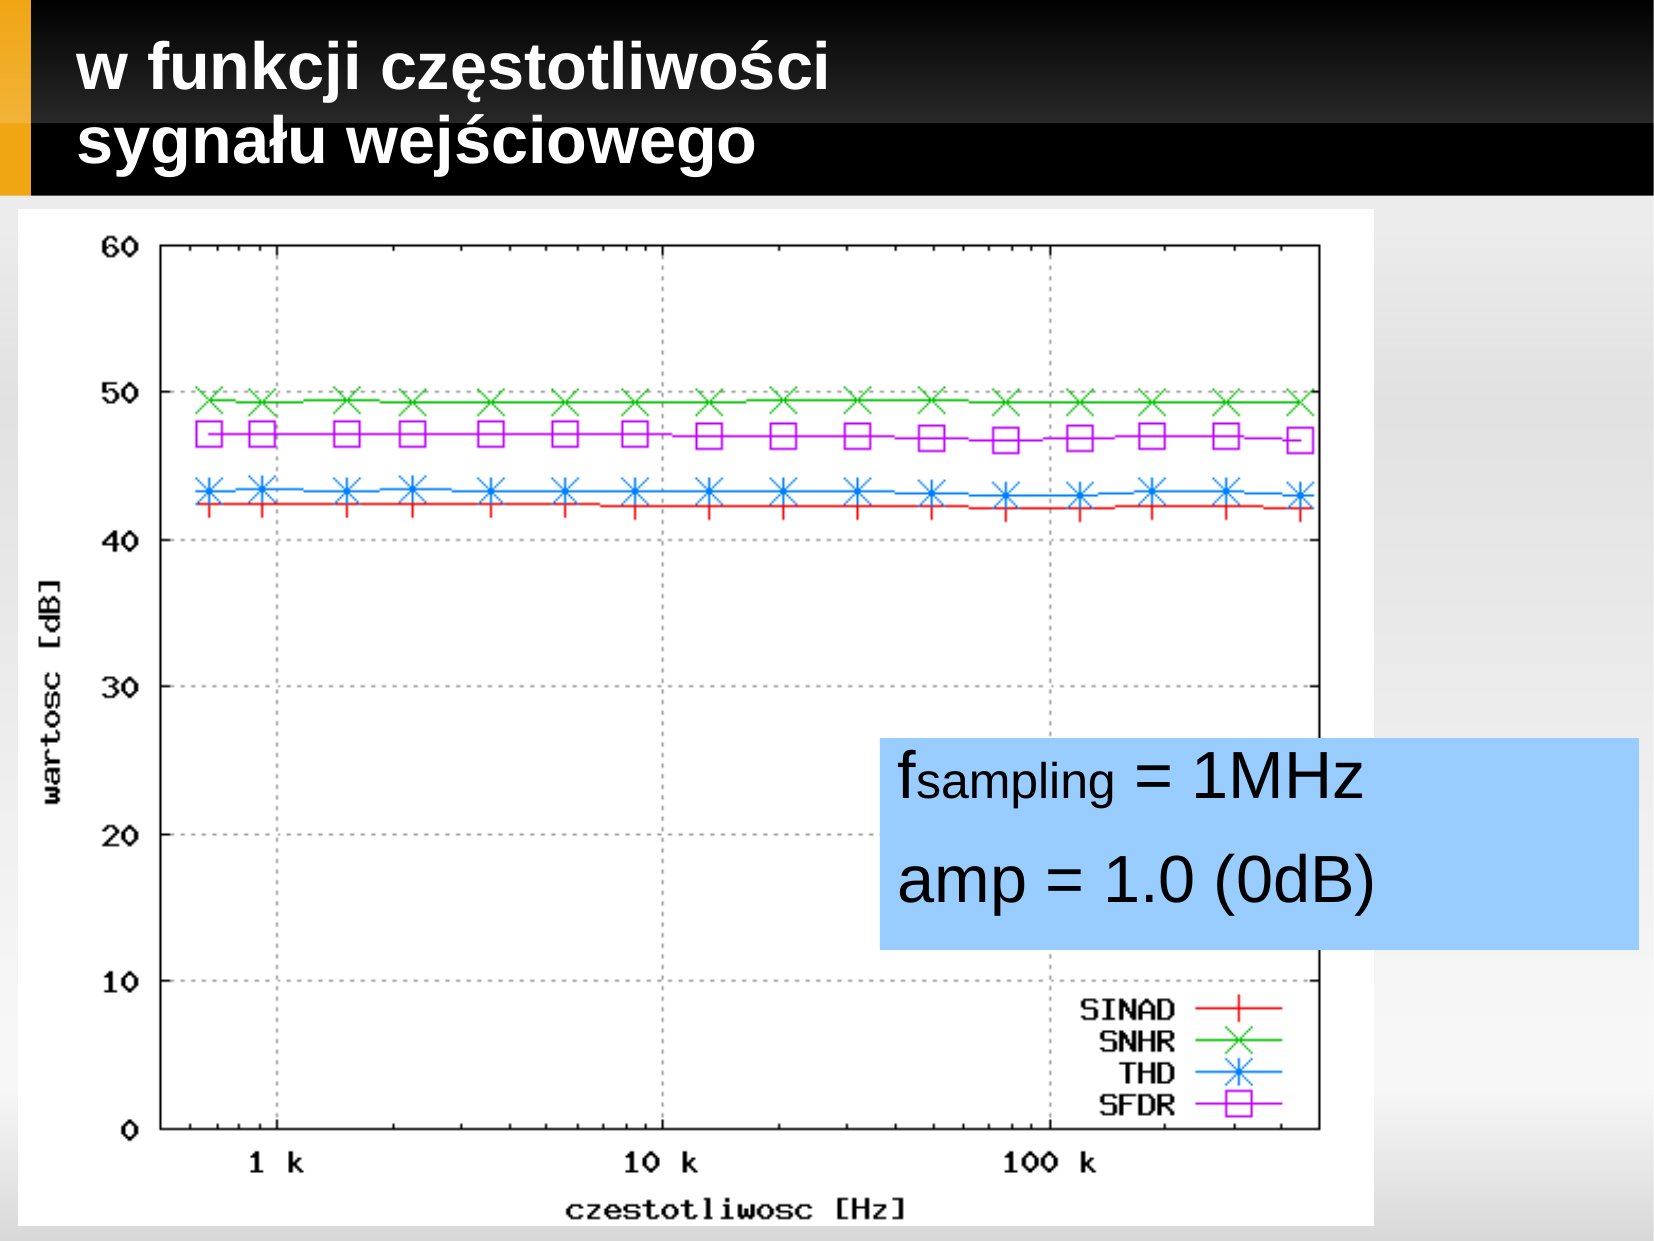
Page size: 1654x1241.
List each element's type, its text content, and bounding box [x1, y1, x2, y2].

list fsampling = 1MHz amp = 1.0 (0dB) [879, 738, 1639, 950]
picture [0, 0, 1654, 1241]
title w funkcji częstotliwości sygnału wejściowego [76, 7, 1565, 200]
